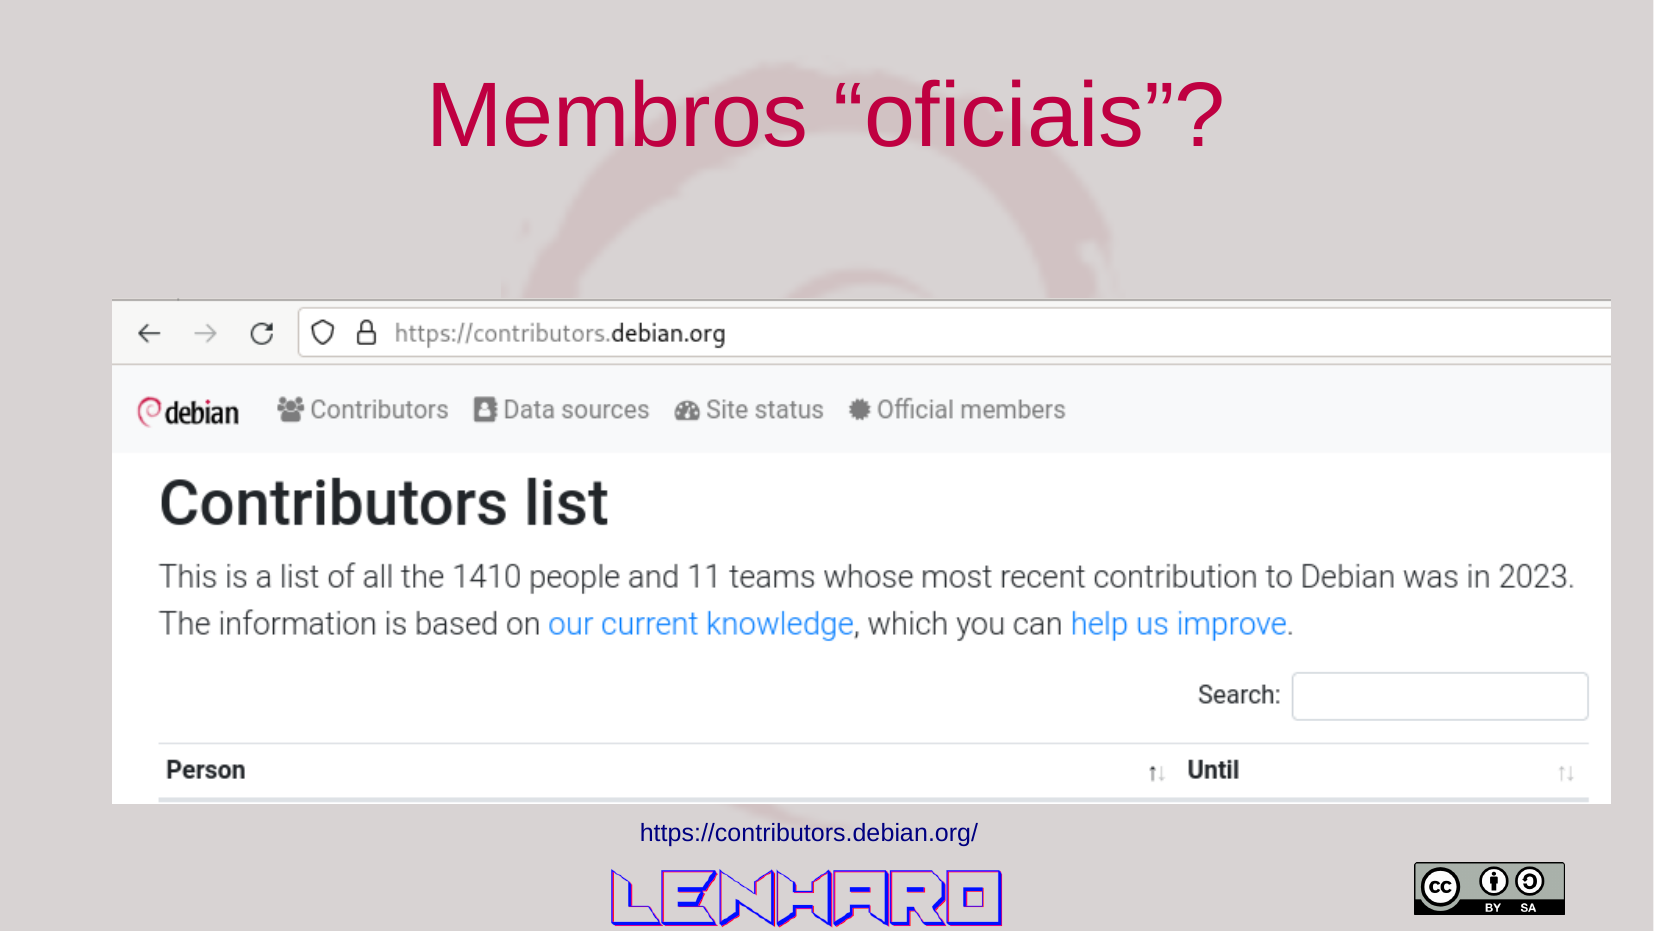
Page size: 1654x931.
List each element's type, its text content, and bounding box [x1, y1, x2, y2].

text_box https://contributors.debian.org/ [59, 811, 1560, 854]
title Membros “oficiais”? [82, 37, 1571, 193]
picture [0, 0, 1654, 931]
